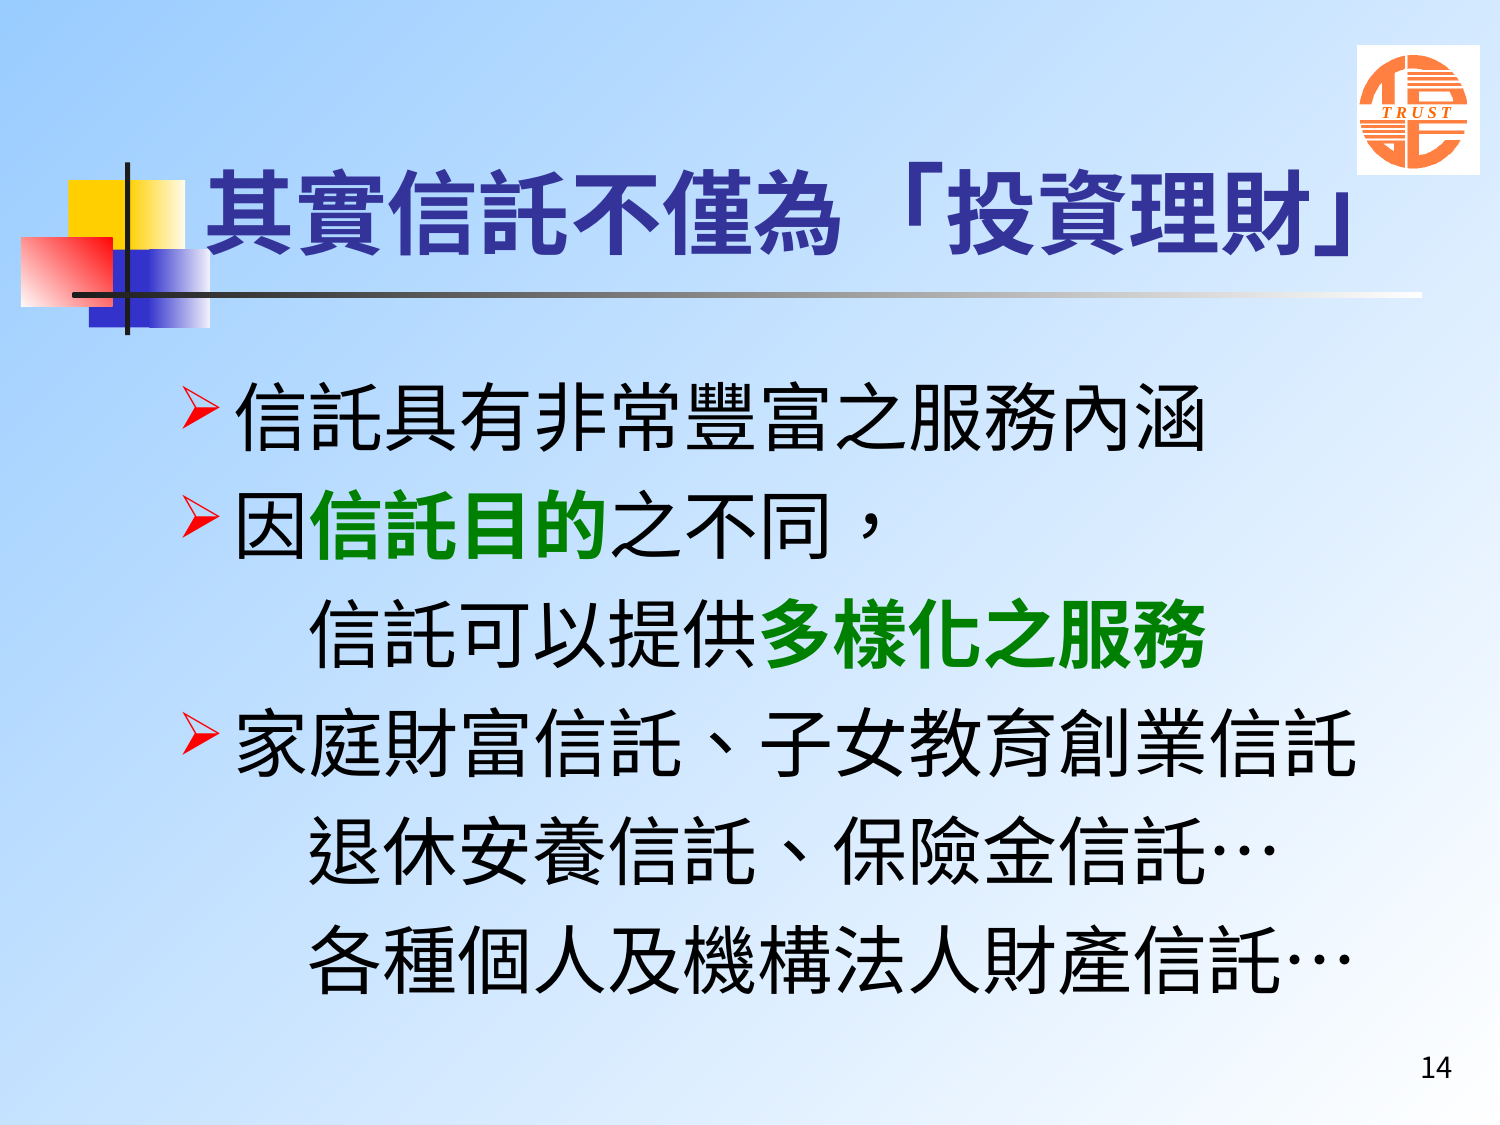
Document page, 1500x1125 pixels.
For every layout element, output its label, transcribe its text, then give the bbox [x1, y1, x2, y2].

chart [1357, 45, 1480, 175]
text_box T R U S T [1362, 96, 1470, 127]
list 信託具有非常豐富之服務內涵 因信託目的之不同， 信託可以提供多樣化之服務 家庭財富信託、子女教育創業信託 退休安養信託、保險金信託… 各種個人及機構法人財產信託… [162, 362, 1438, 1038]
title 其實信託不僅為「投資理財」 [188, 35, 1468, 276]
